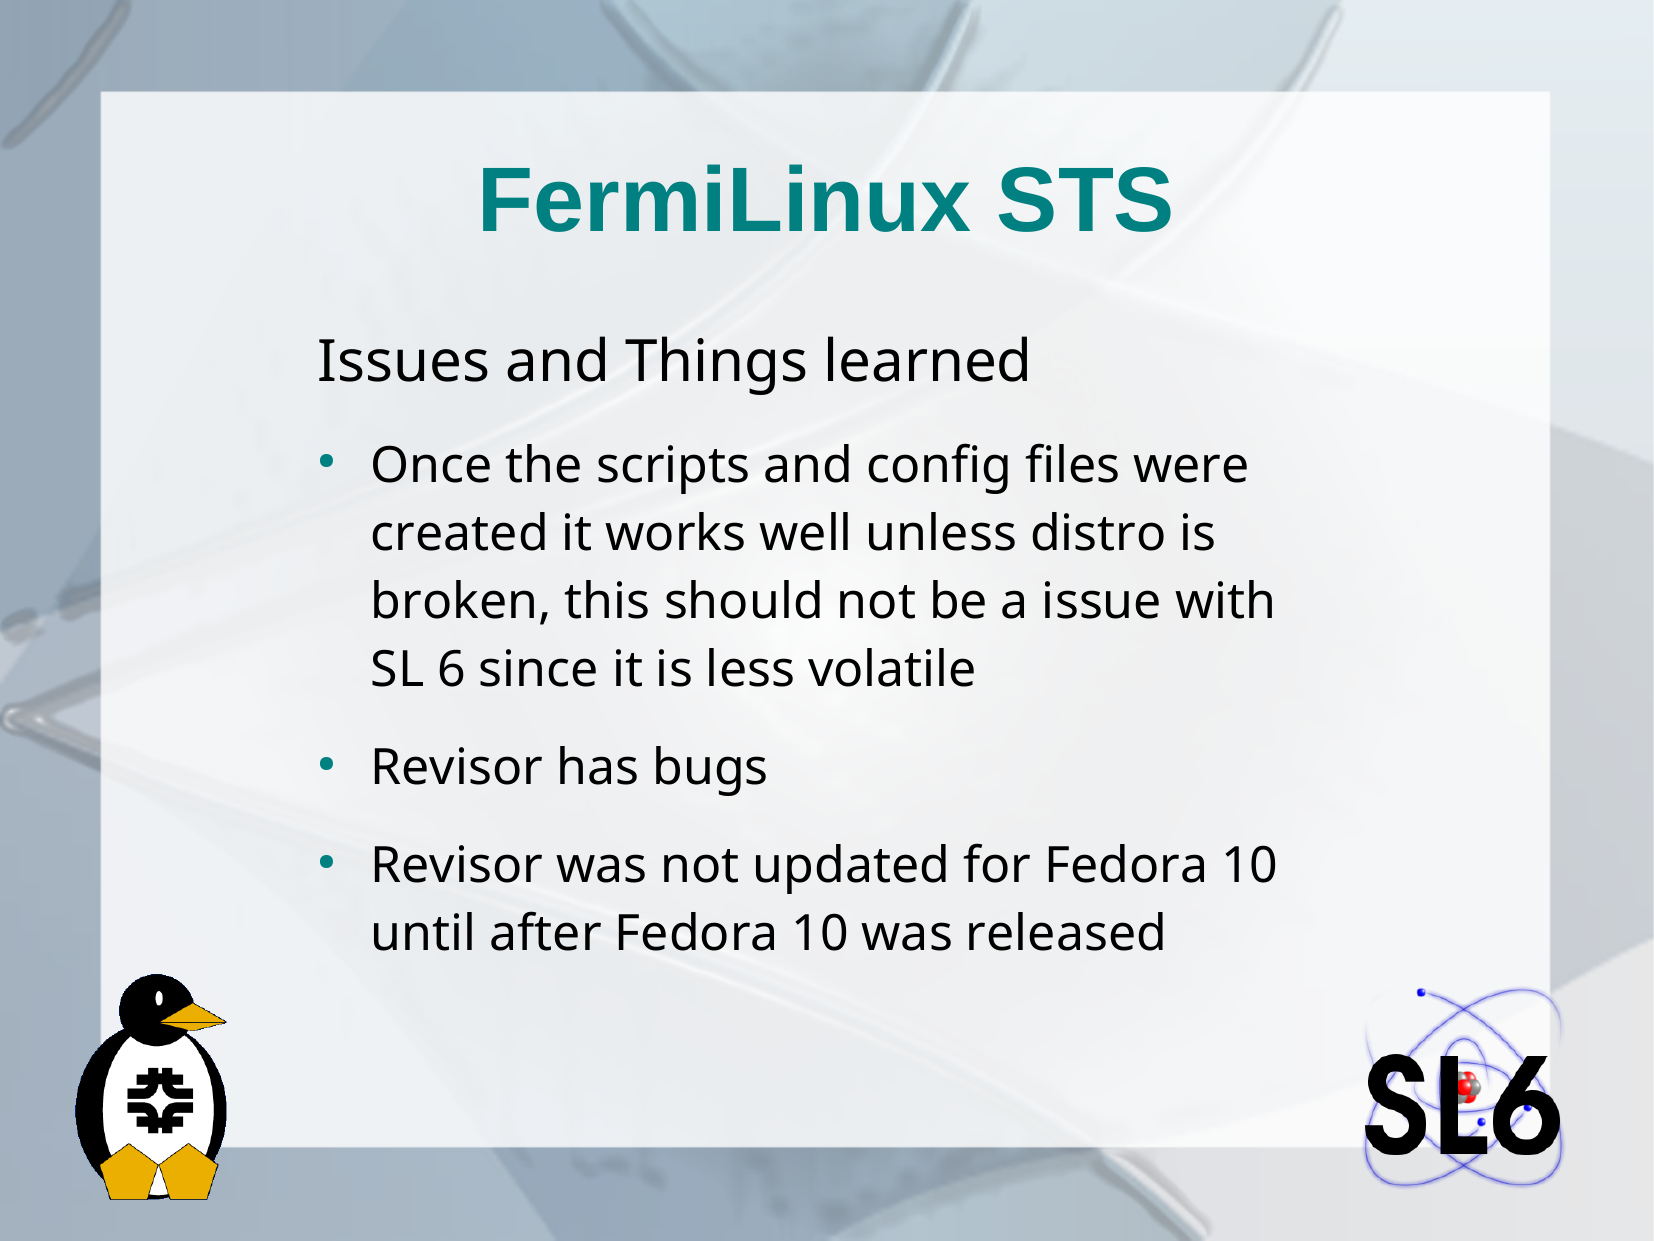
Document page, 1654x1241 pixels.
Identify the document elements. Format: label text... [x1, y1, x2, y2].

picture [0, 0, 1654, 1241]
list Issues and Things learned Once the scripts and config files were created it works well unless distro is broken, this should not be a issue with SL 6 since it is less volatile Revisor has bugs Revisor was not updated for Fedora 10 until after Fedora 10 was released [300, 319, 1313, 972]
title FermiLinux STS [118, 96, 1536, 304]
